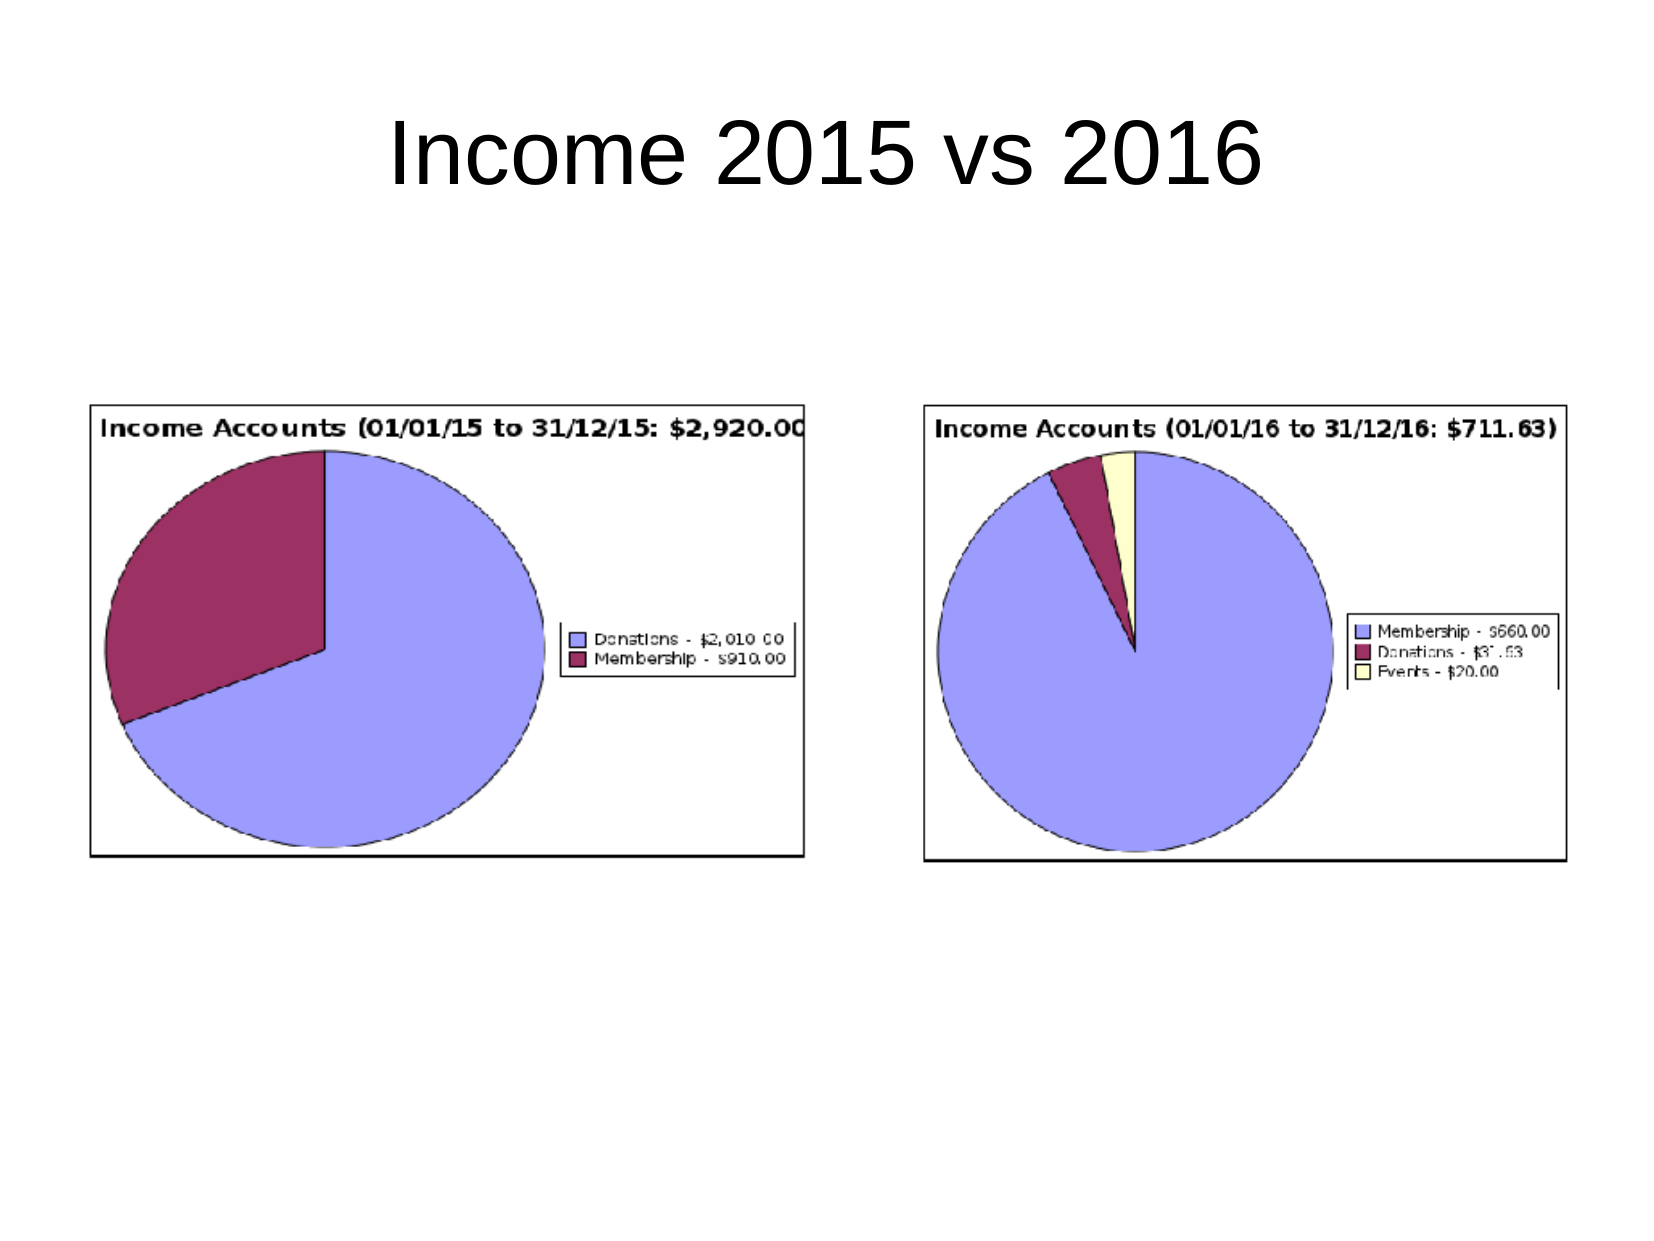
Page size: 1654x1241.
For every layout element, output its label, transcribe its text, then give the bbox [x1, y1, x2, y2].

title Income 2015 vs 2016 [82, 49, 1571, 257]
picture [47, 366, 1654, 1241]
